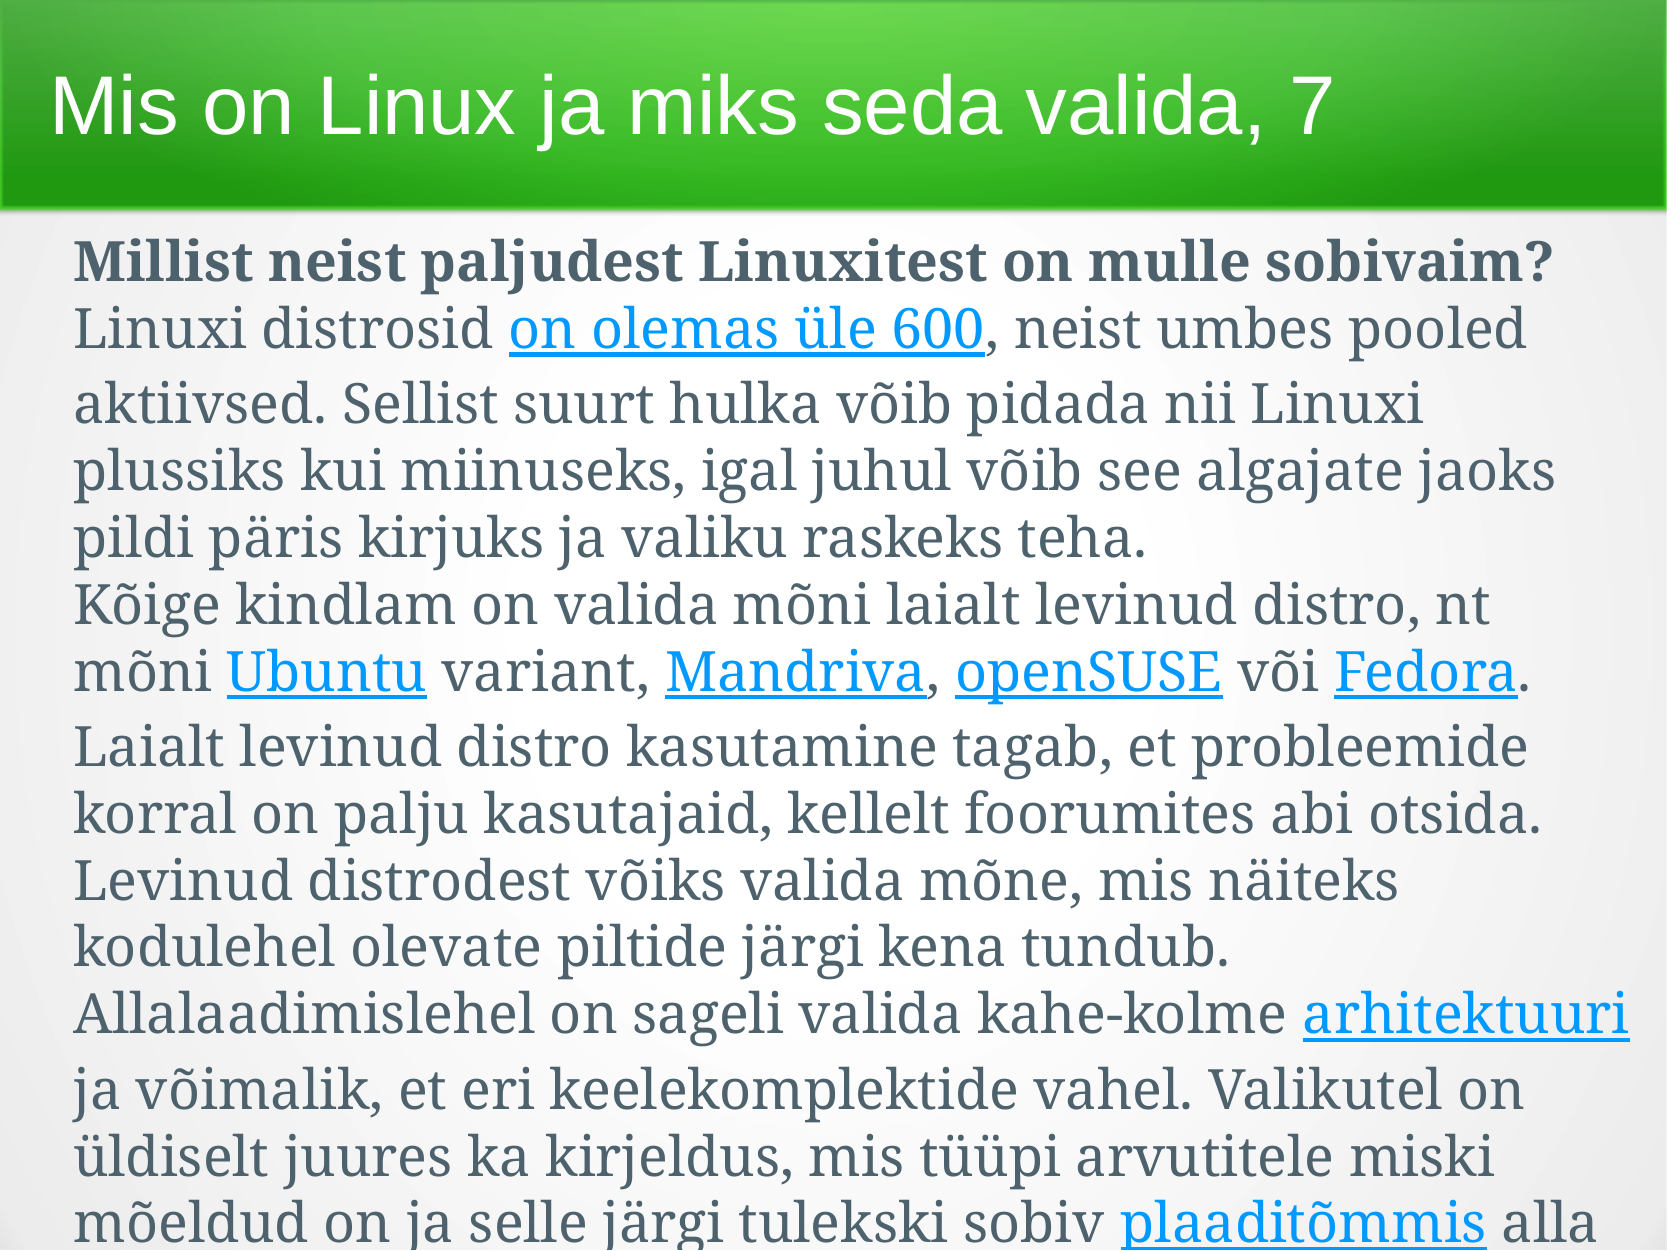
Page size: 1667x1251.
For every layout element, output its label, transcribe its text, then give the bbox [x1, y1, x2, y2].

picture [0, 0, 1667, 1250]
picture [612, 1243, 678, 1250]
list Millist neist paljudest Linuxitest on mulle sobivaim? Linuxi distrosid on olemas üle 600, neist umbes pooled aktiivsed. Sellist suurt hulka võib pidada nii Linuxi plussiks kui miinuseks, igal juhul võib see algajate jaoks pildi päris kirjuks ja valiku raskeks teha. Kõige kindlam on valida mõni laialt levinud distro, nt mõni Ubuntu variant, Mandriva, openSUSE või Fedora. Laialt levinud distro kasutamine tagab, et probleemide korral on palju kasutajaid, kellelt foorumites abi otsida. Levinud distrodest võiks valida mõne, mis näiteks kodulehel olevate piltide järgi kena tundub. Allalaadimislehel on sageli valida kahe-kolme arhitektuuri ja võimalik, et eri keelekomplektide vahel. Valikutel on üldiselt juures ka kirjeldus, mis tüüpi arvutitele miski mõeldud on ja selle järgi tulekski sobiv plaaditõmmis alla laadida. [67, 219, 1650, 1243]
picture [416, 1243, 608, 1250]
picture [703, 1243, 1126, 1250]
picture [682, 1243, 699, 1250]
title Mis on Linux ja miks seda valida, 7 [49, 59, 1633, 153]
